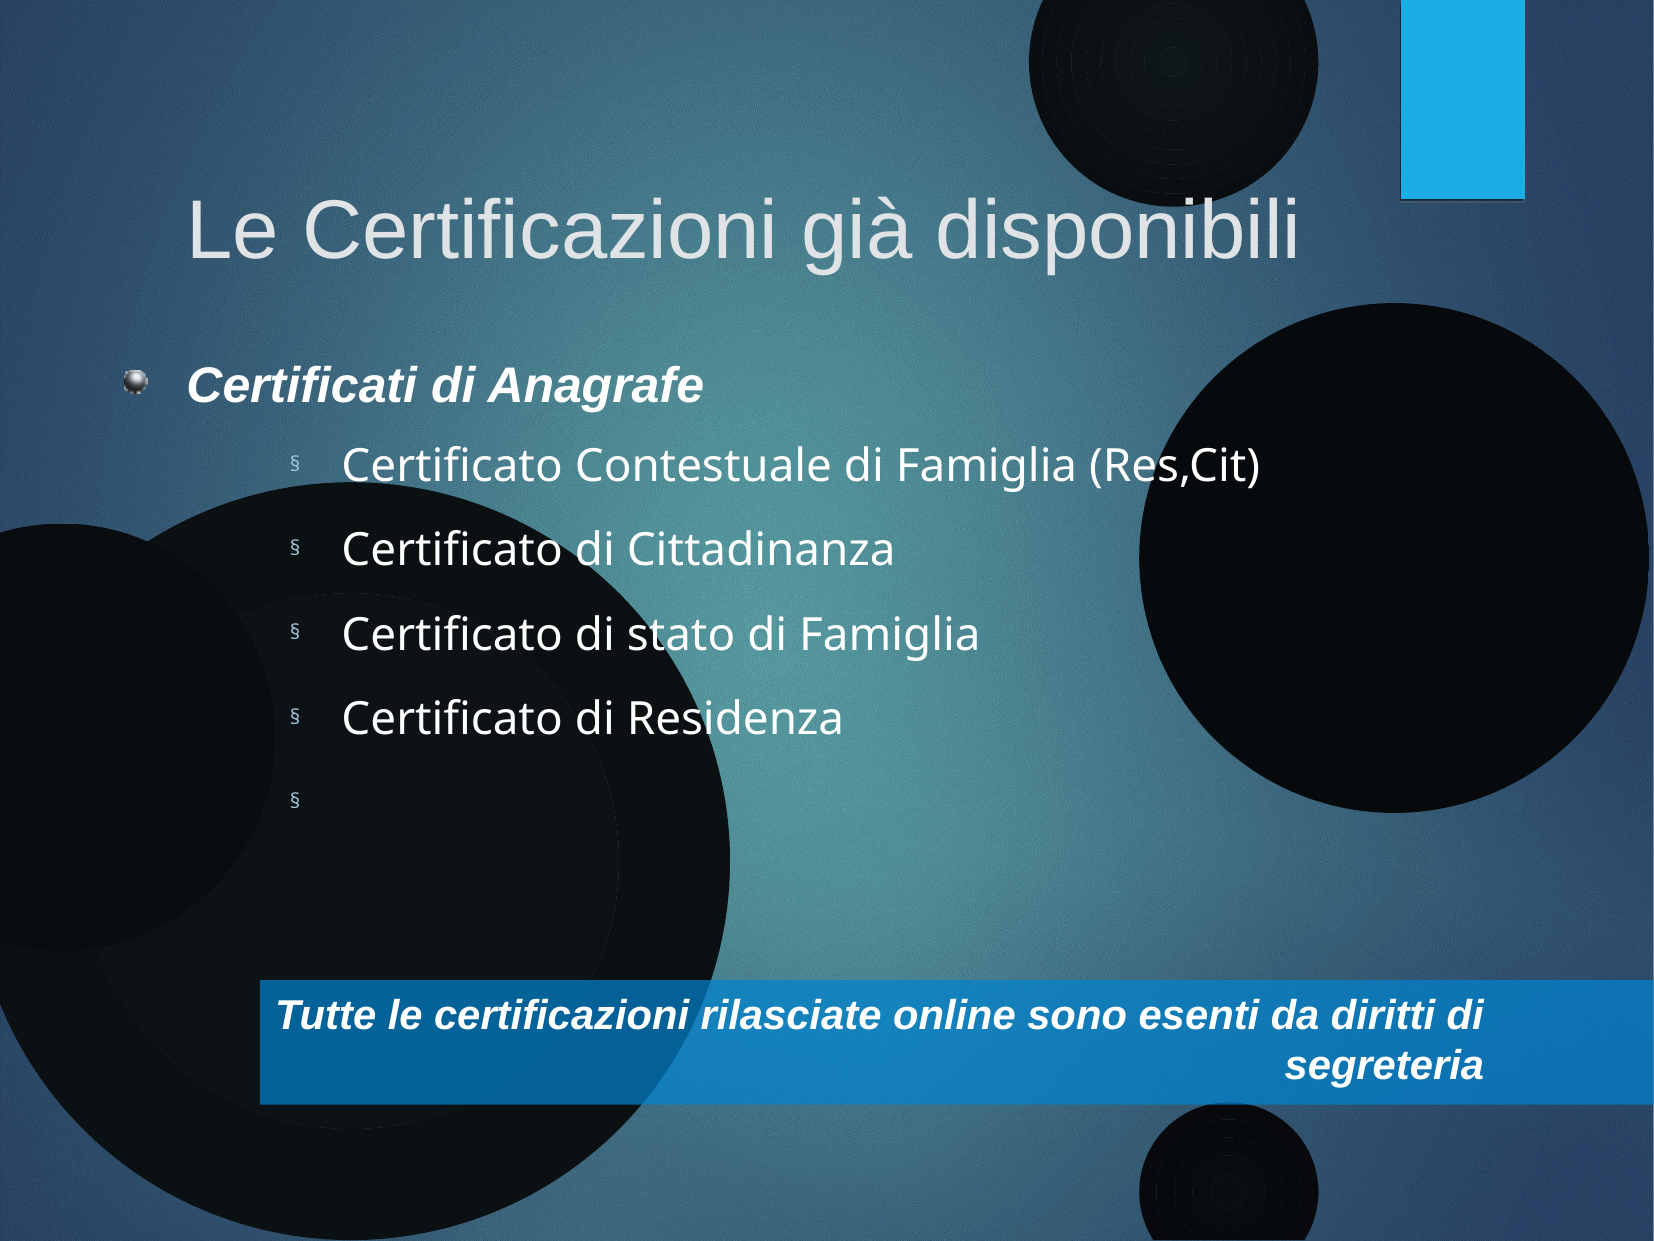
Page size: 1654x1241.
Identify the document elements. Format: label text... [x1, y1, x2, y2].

title Tutte le certificazioni rilasciate online sono esenti da diritti di segreteria [259, 980, 1654, 1105]
title Le Certificazioni già disponibili [0, 167, 1489, 375]
list Certificati di Anagrafe Certificato Contestuale di Famiglia (Res,Cit) Certificato di Cittadinanza Certificato di stato di Famiglia Certificato di Residenza [109, 344, 1598, 927]
